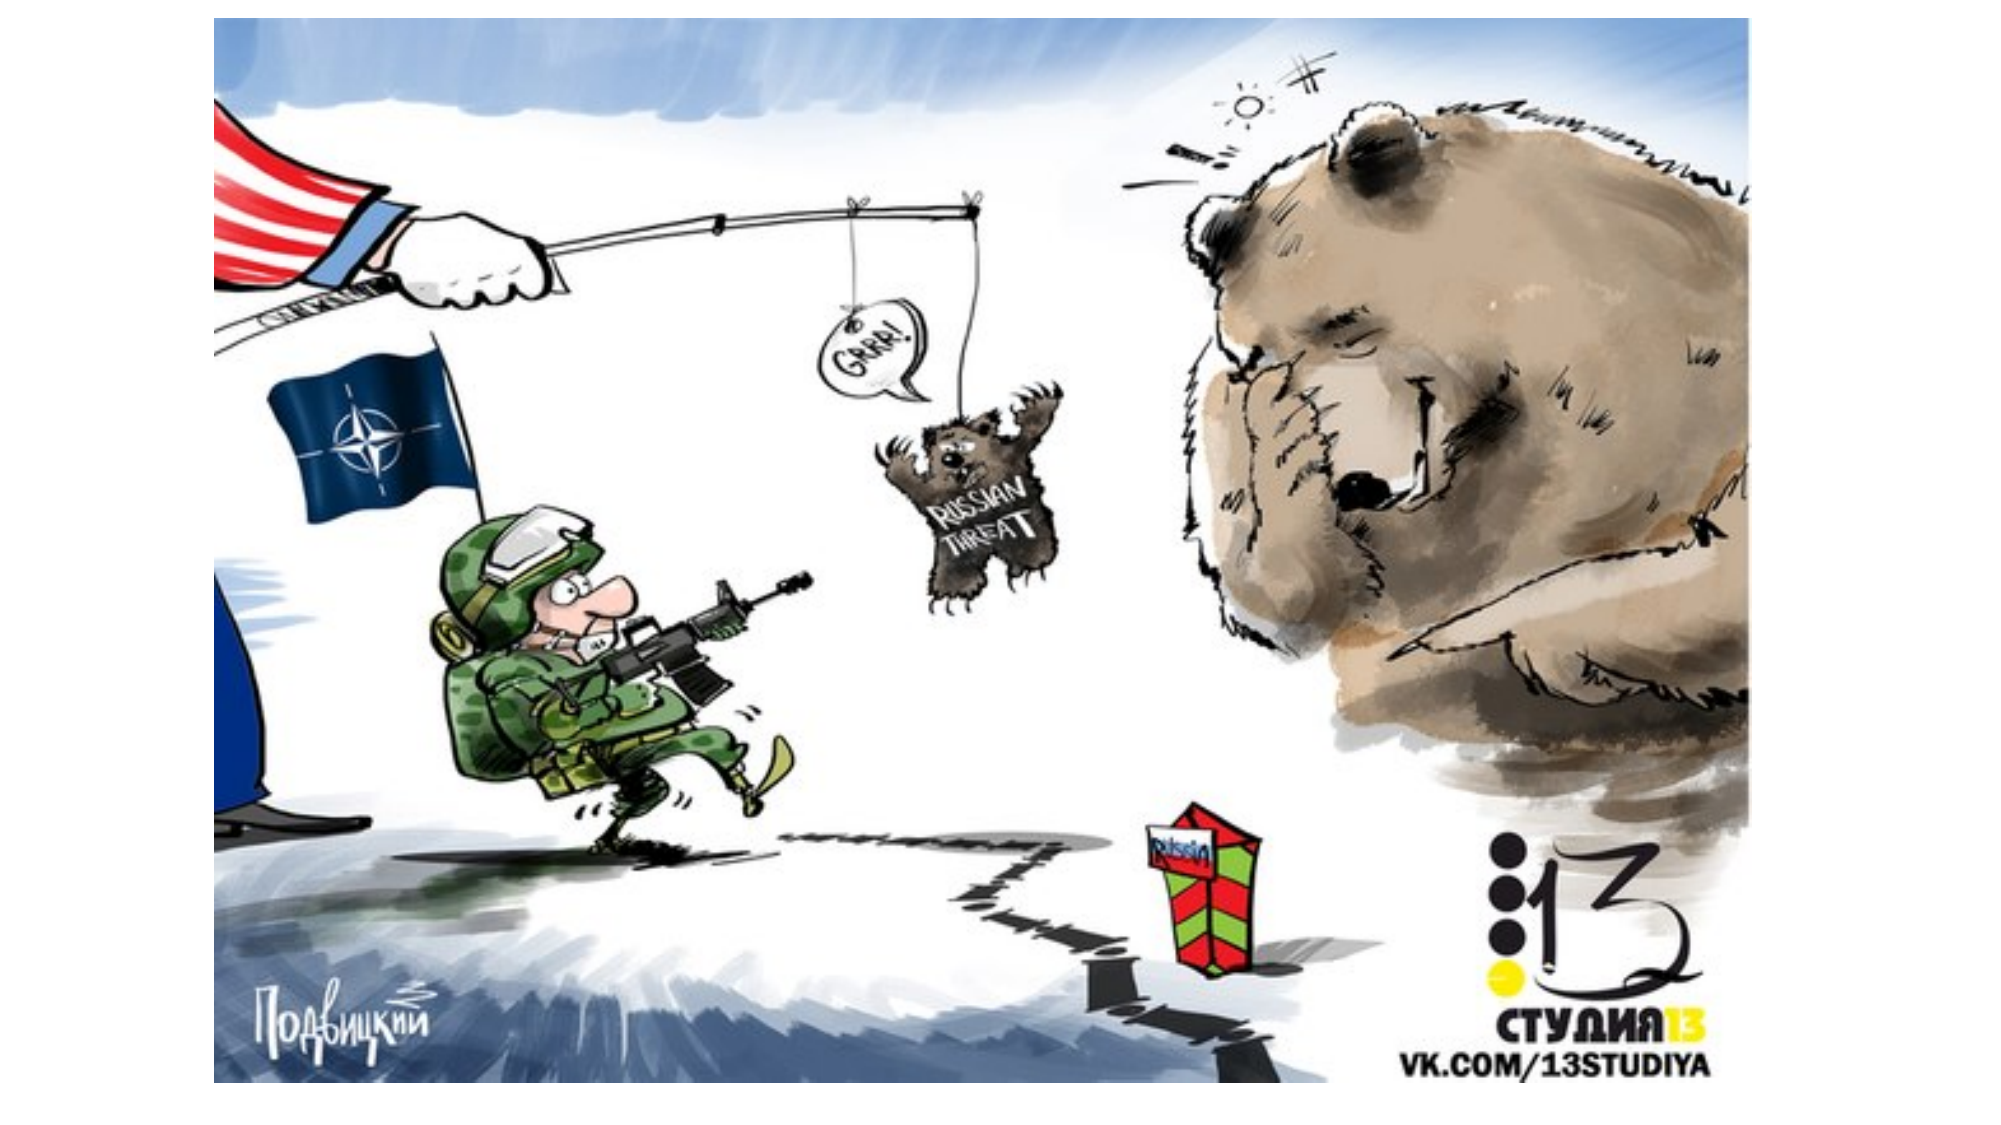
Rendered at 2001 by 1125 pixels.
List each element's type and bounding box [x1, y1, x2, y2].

picture [214, 18, 1752, 1083]
